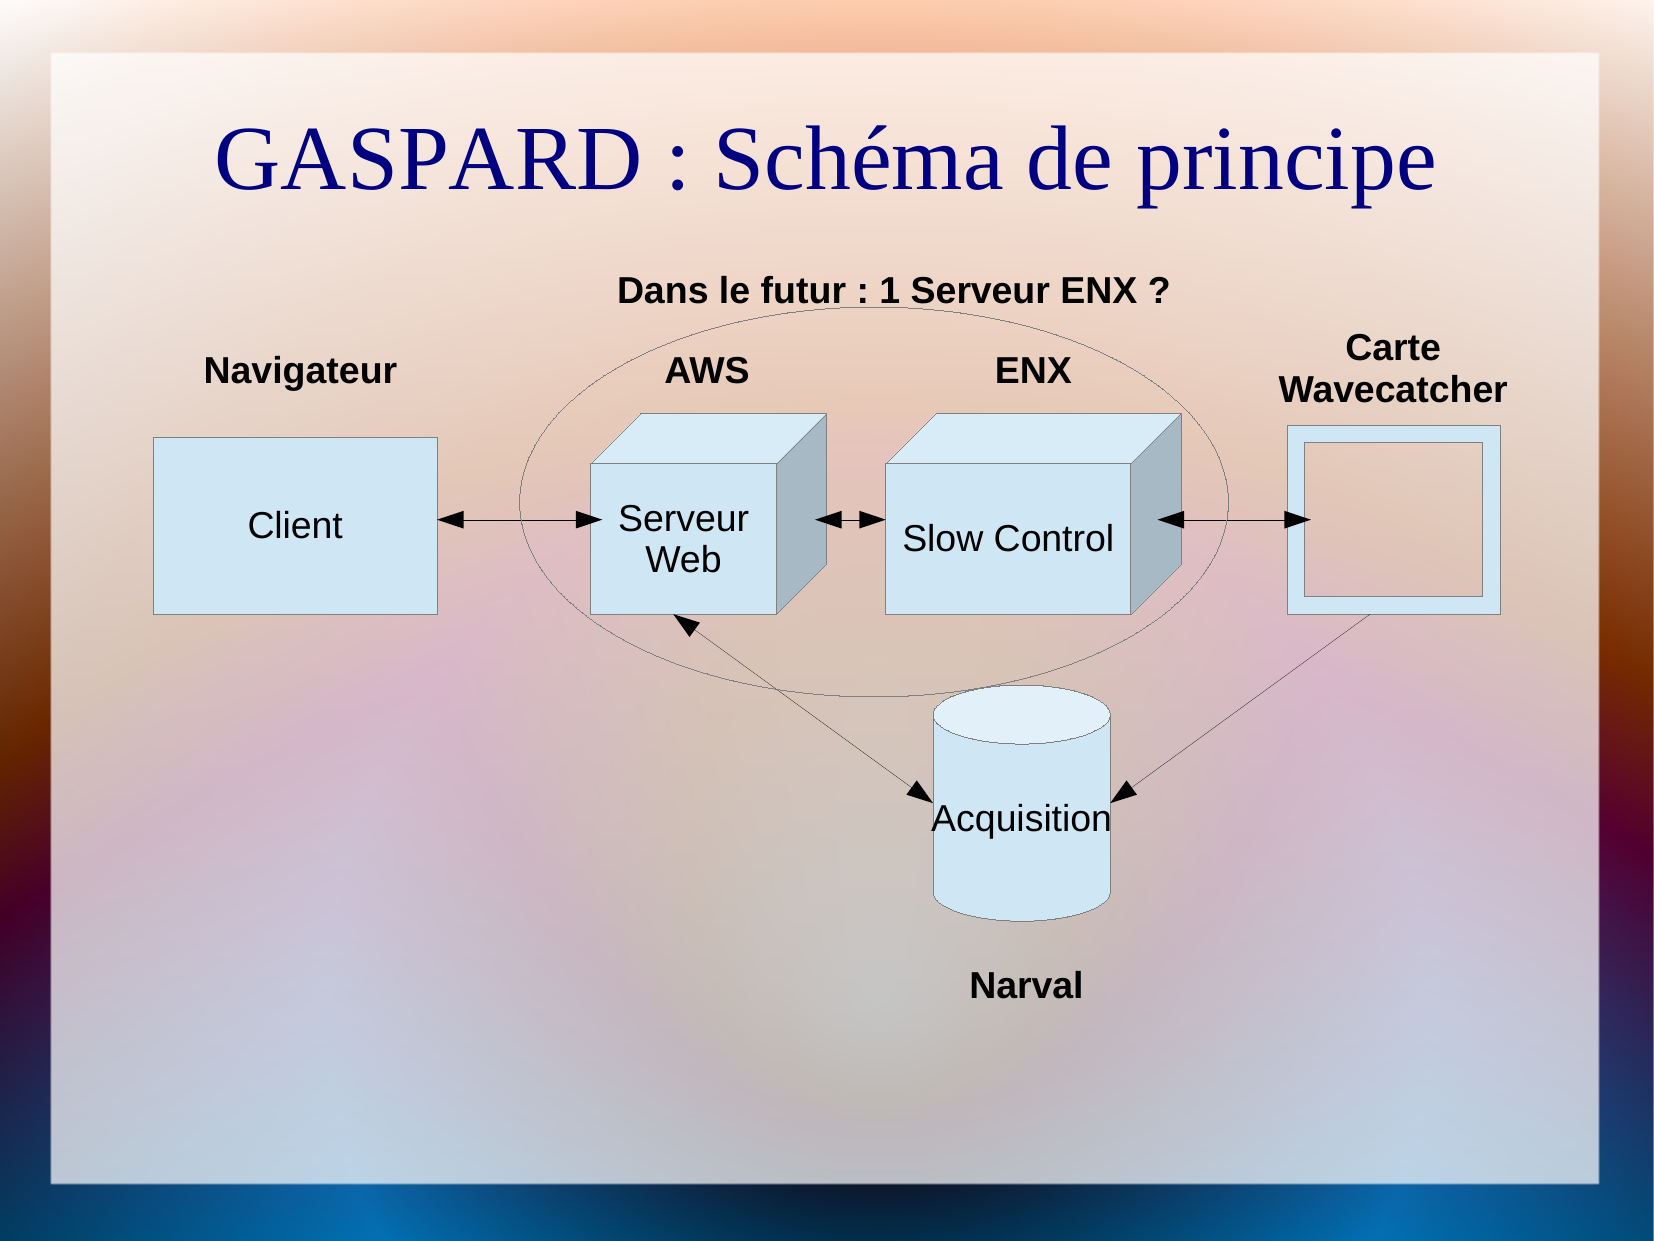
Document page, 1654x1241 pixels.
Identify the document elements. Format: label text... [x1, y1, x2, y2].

text_box Acquisition [933, 717, 1111, 922]
text_box Dans le futur : 1 Serveur ENX ? [602, 262, 1186, 321]
text_box [519, 321, 1229, 697]
text_box AWS [649, 342, 669, 350]
text_box Navigateur [188, 342, 412, 401]
title GASPARD : Schéma de principe [82, 55, 1571, 263]
text_box Narval [954, 956, 1098, 1015]
text_box Carte Wavecatcher [1263, 318, 1522, 421]
picture [0, 0, 1654, 1241]
text_box Client [153, 437, 438, 615]
text_box [1287, 425, 1501, 615]
